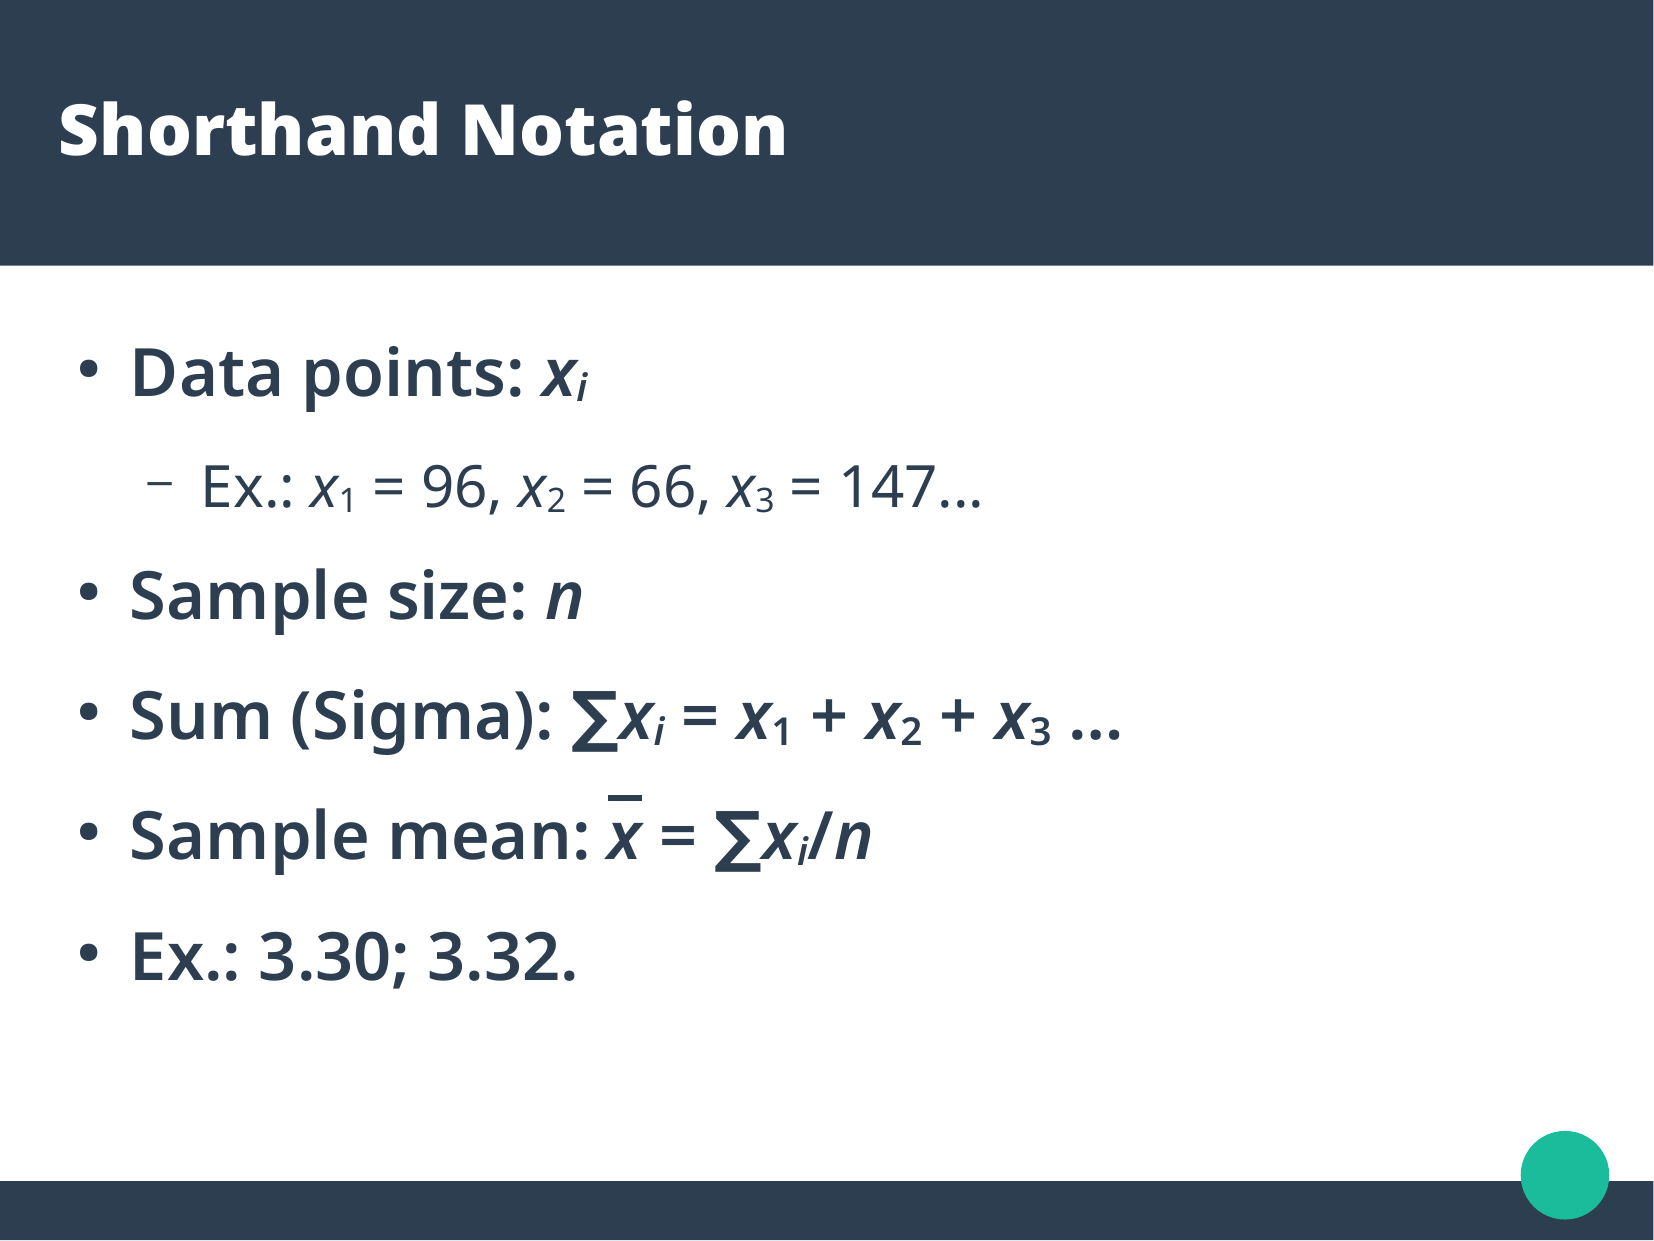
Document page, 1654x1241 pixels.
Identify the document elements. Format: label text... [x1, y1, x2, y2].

list Data points: xi Ex.: x1 = 96, x2 = 66, x3 = 147... Sample size: n Sum (Sigma): ∑xi = x1 + x2 + x3 … Sample mean: x = ∑xi/n Ex.: 3.30; 3.32. [59, 324, 1595, 1152]
title Shorthand Notation [59, 49, 1595, 207]
